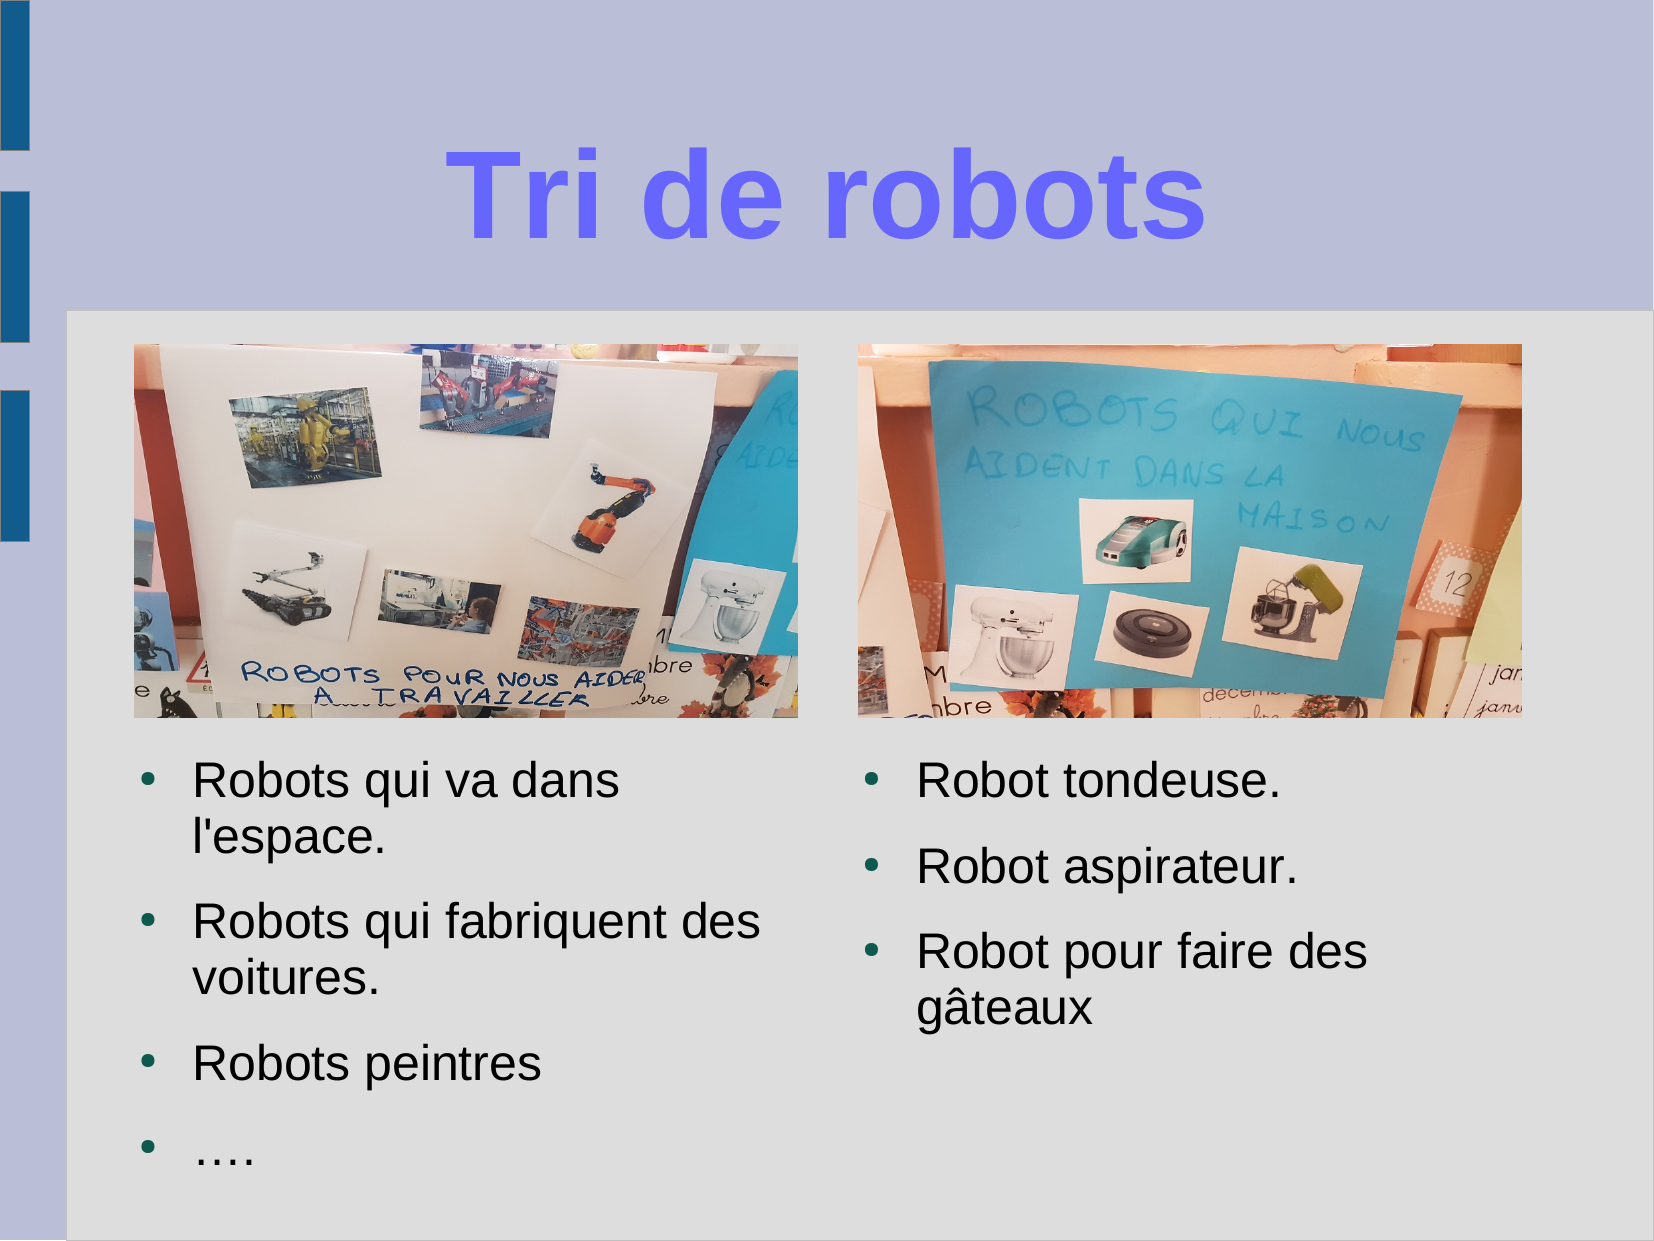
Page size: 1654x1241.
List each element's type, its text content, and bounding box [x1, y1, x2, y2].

picture [858, 344, 1522, 718]
list Robots qui va dans l'espace. Robots qui fabriquent des voitures. Robots peintres …. [121, 752, 811, 1176]
list Robot tondeuse. Robot aspirateur. Robot pour faire des gâteaux [845, 752, 1535, 1126]
title Tri de robots [121, 91, 1534, 299]
picture [134, 344, 798, 718]
